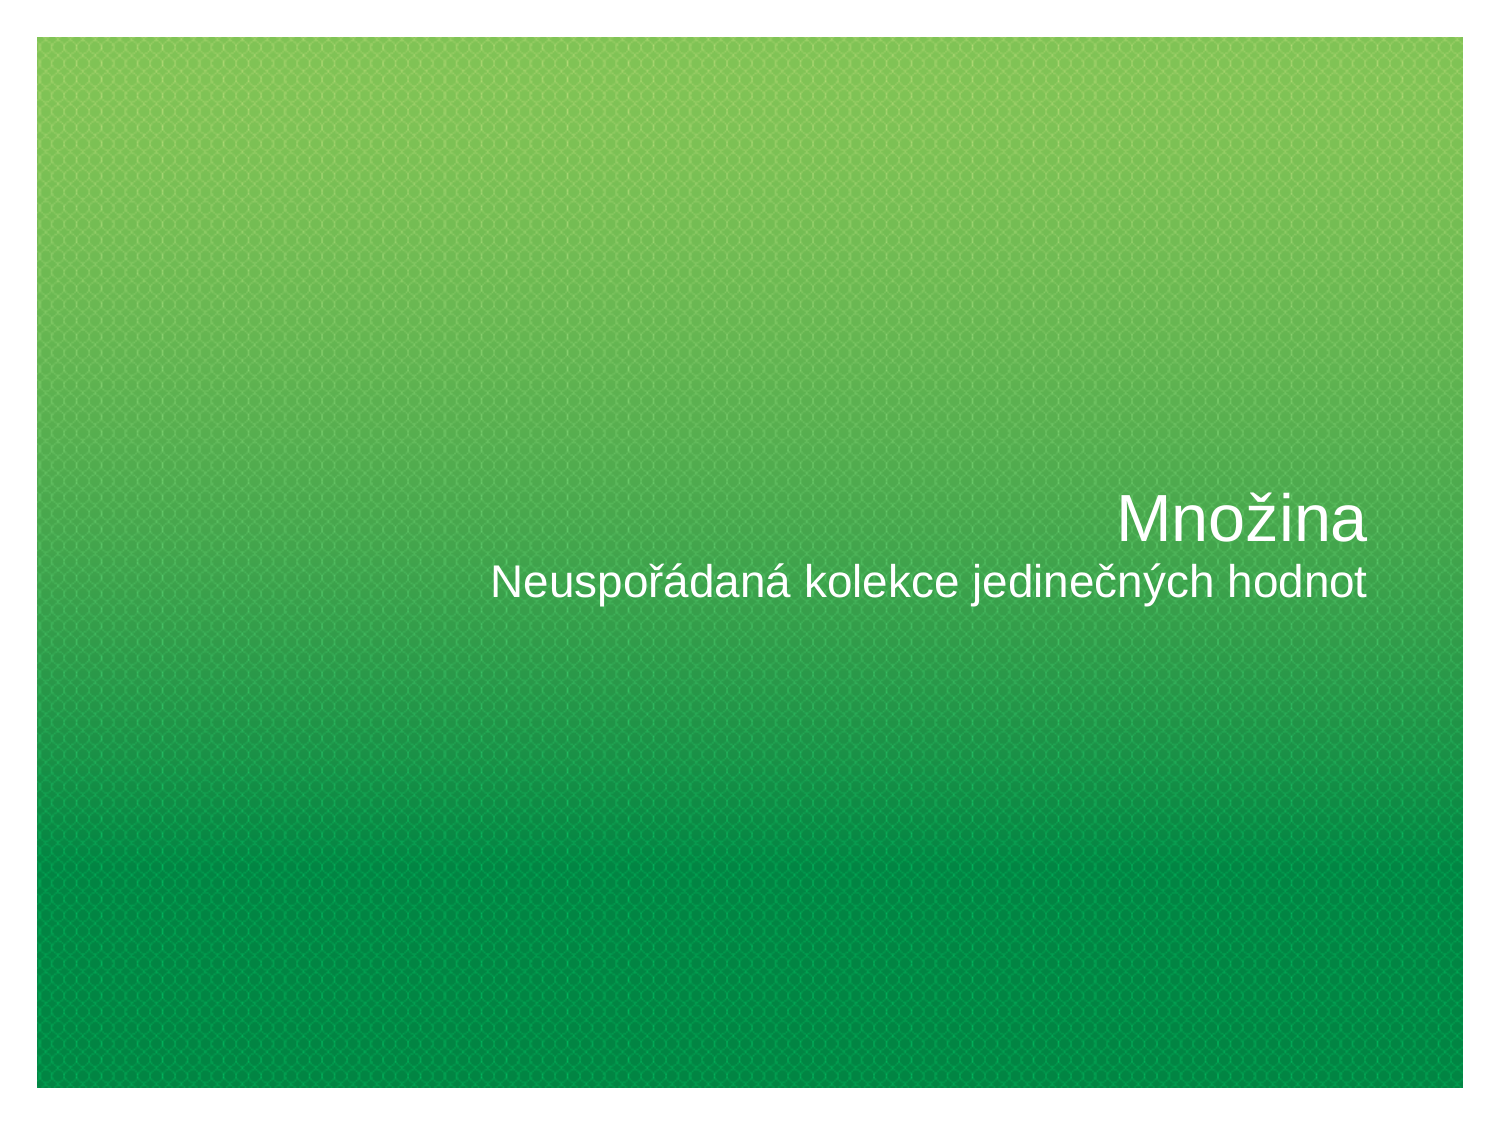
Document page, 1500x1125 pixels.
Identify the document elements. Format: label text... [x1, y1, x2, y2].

title Množina Neuspořádaná kolekce jedinečných hodnot [135, 450, 1369, 638]
picture [37, 37, 1463, 1088]
